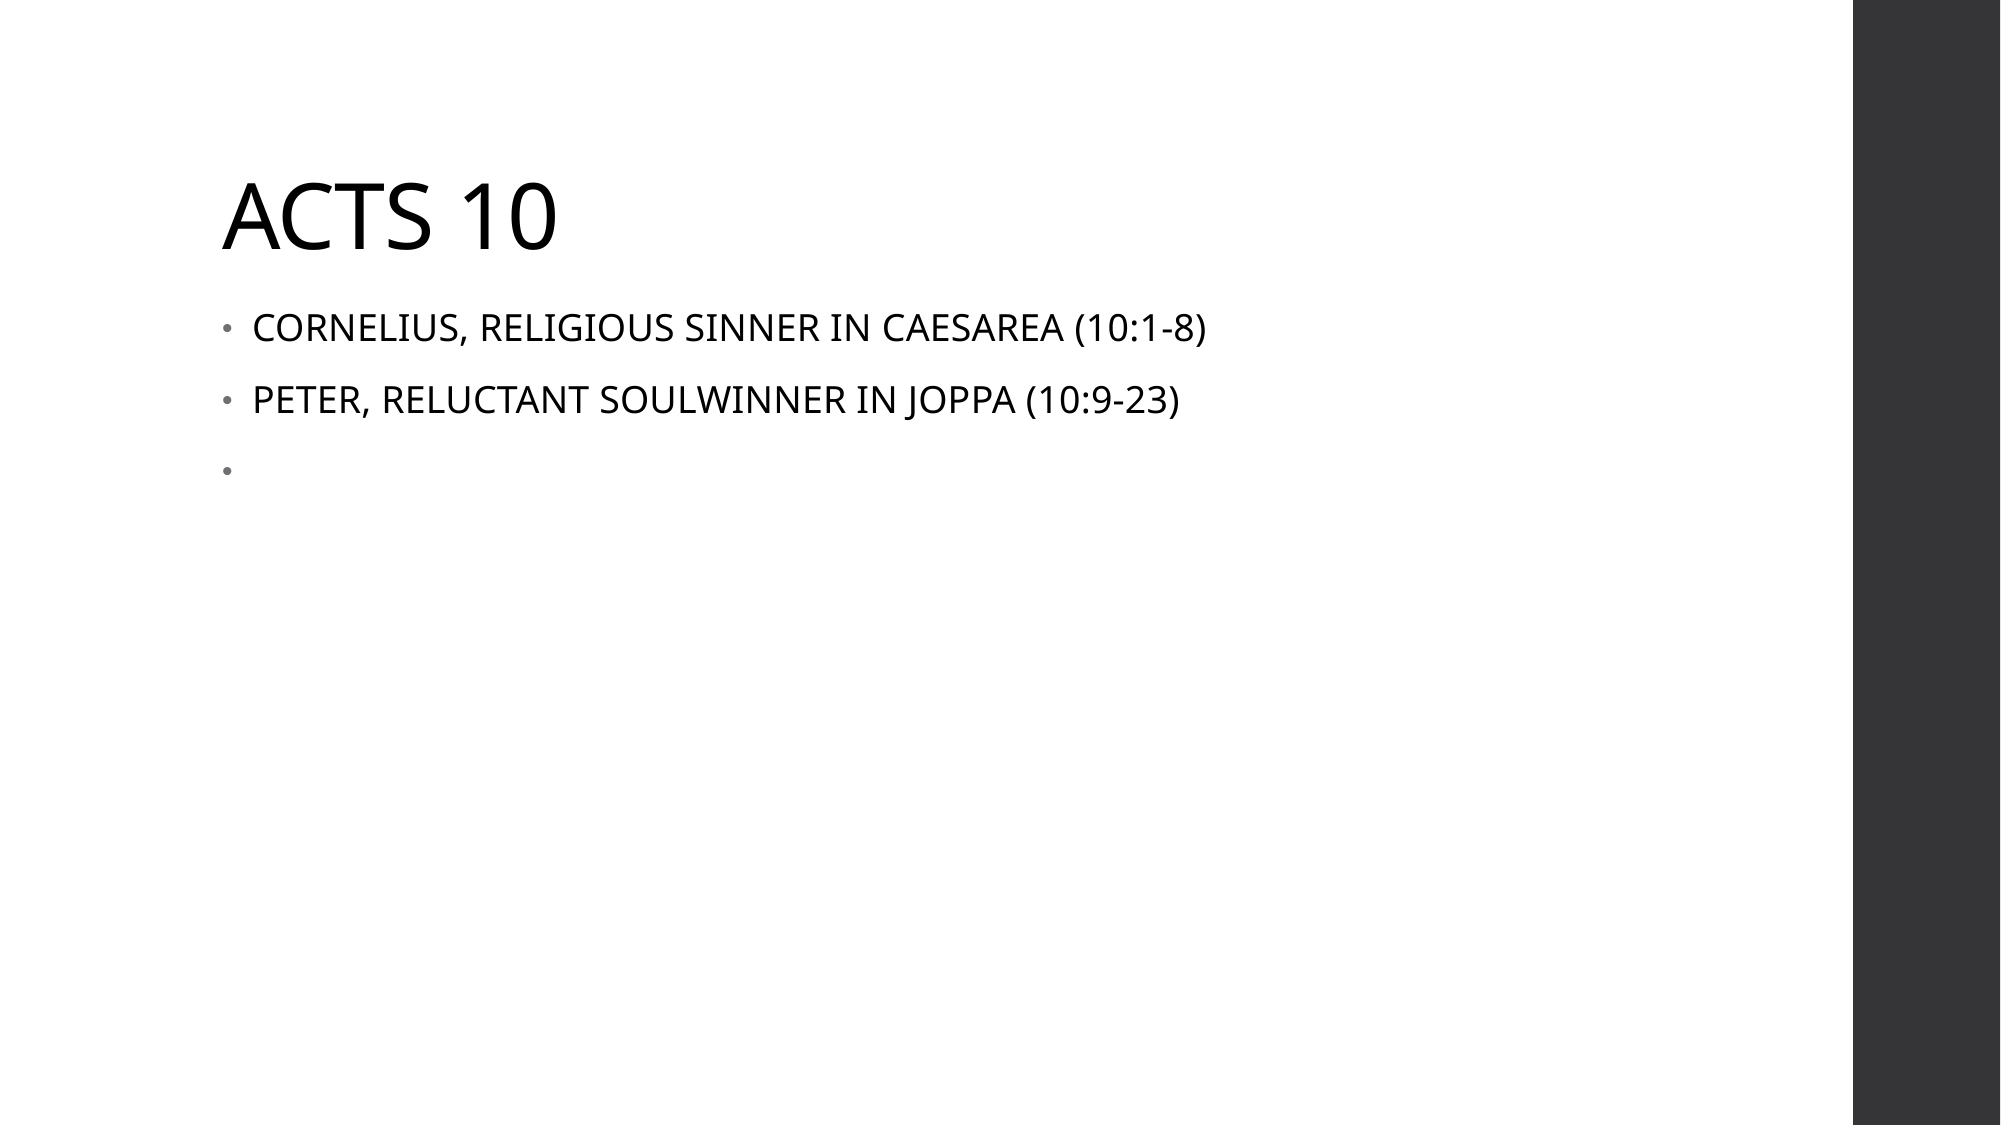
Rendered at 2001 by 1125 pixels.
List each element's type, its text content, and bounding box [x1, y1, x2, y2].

list CORNELIUS, RELIGIOUS SINNER IN CAESAREA (10:1-8) PETER, RELUCTANT SOULWINNER IN JOPPA (10:9-23) [206, 299, 1617, 1014]
title ACTS 10 [206, 60, 1797, 278]
